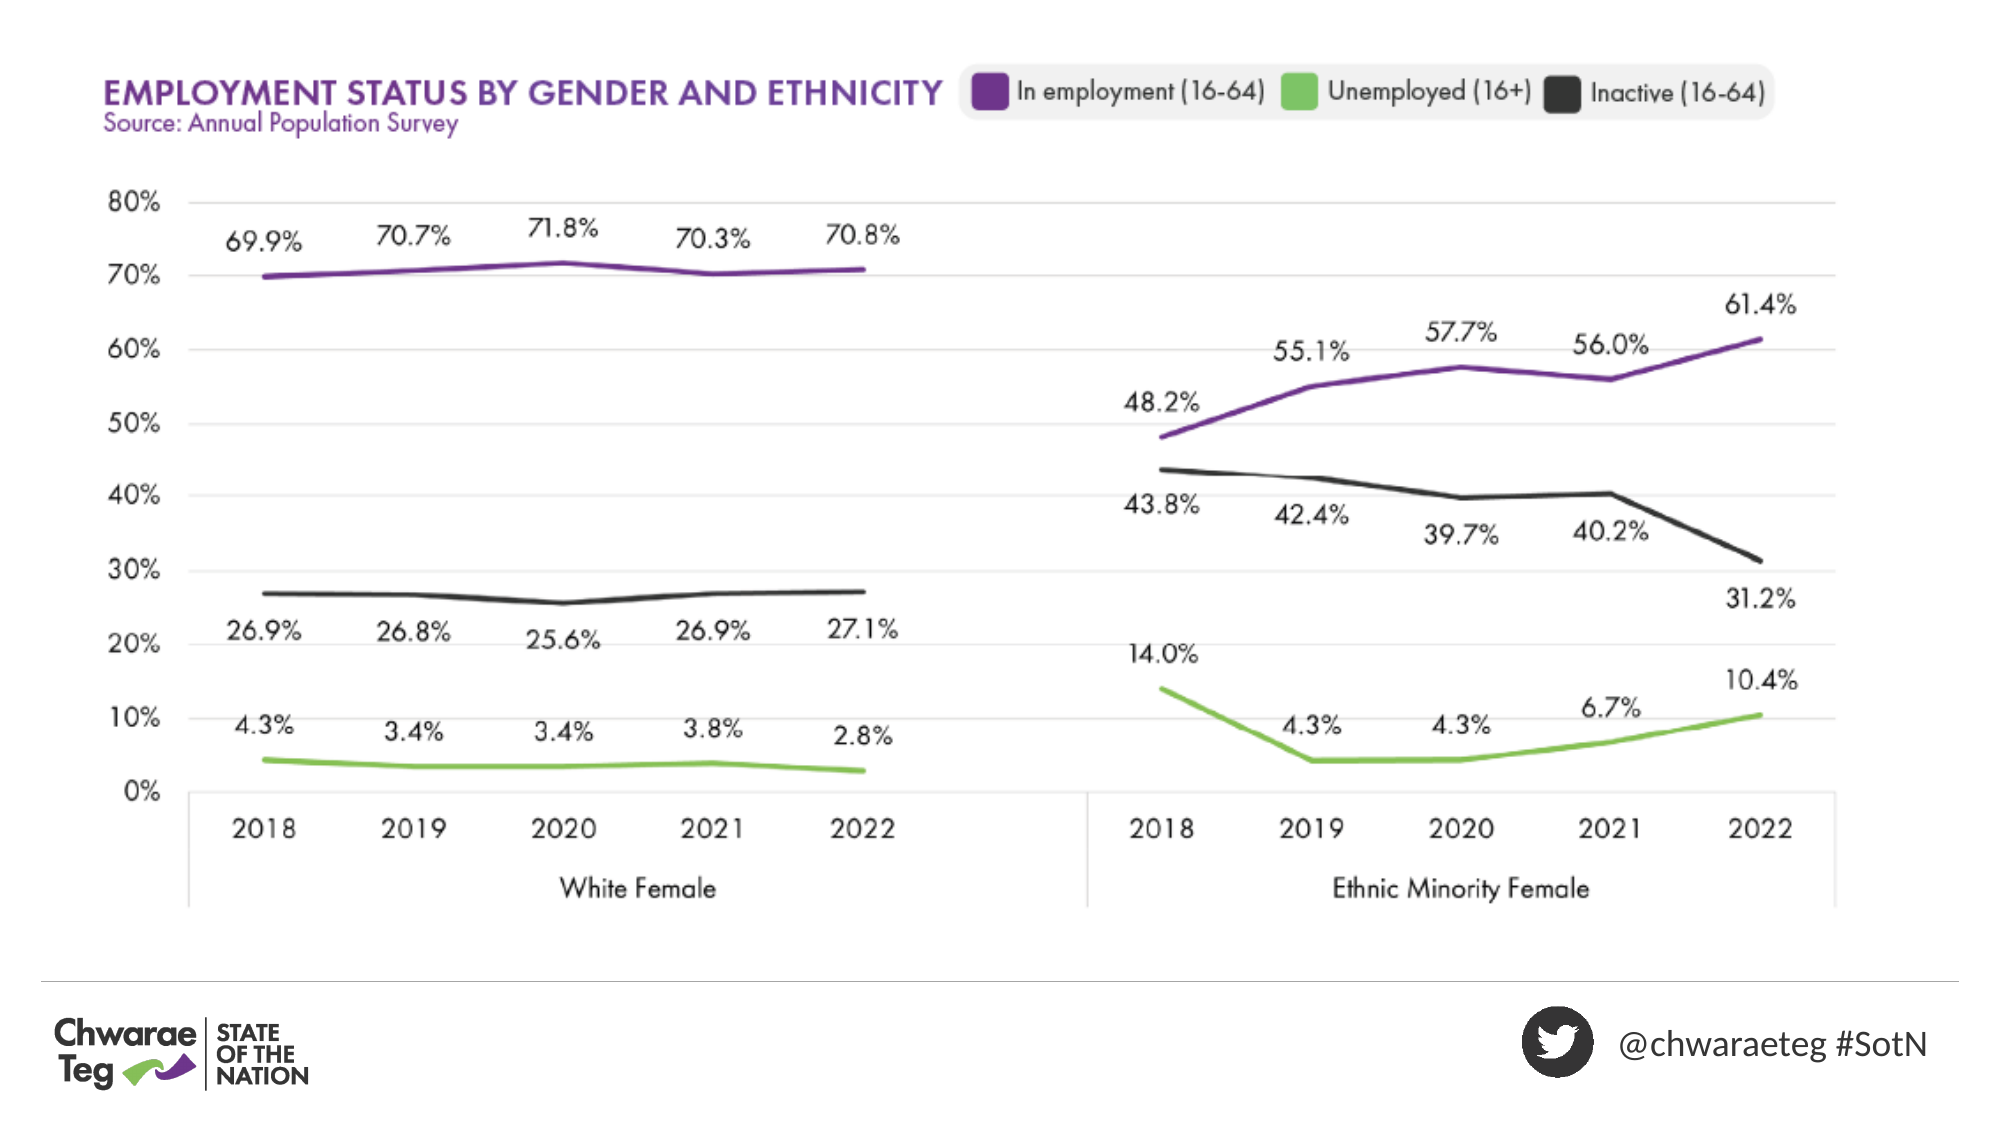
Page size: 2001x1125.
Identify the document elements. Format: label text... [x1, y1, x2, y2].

text_box @chwaraeteg #SotN [1601, 1011, 1983, 1072]
picture [18, 998, 352, 1104]
picture [1514, 998, 1602, 1085]
picture [56, 40, 1940, 923]
